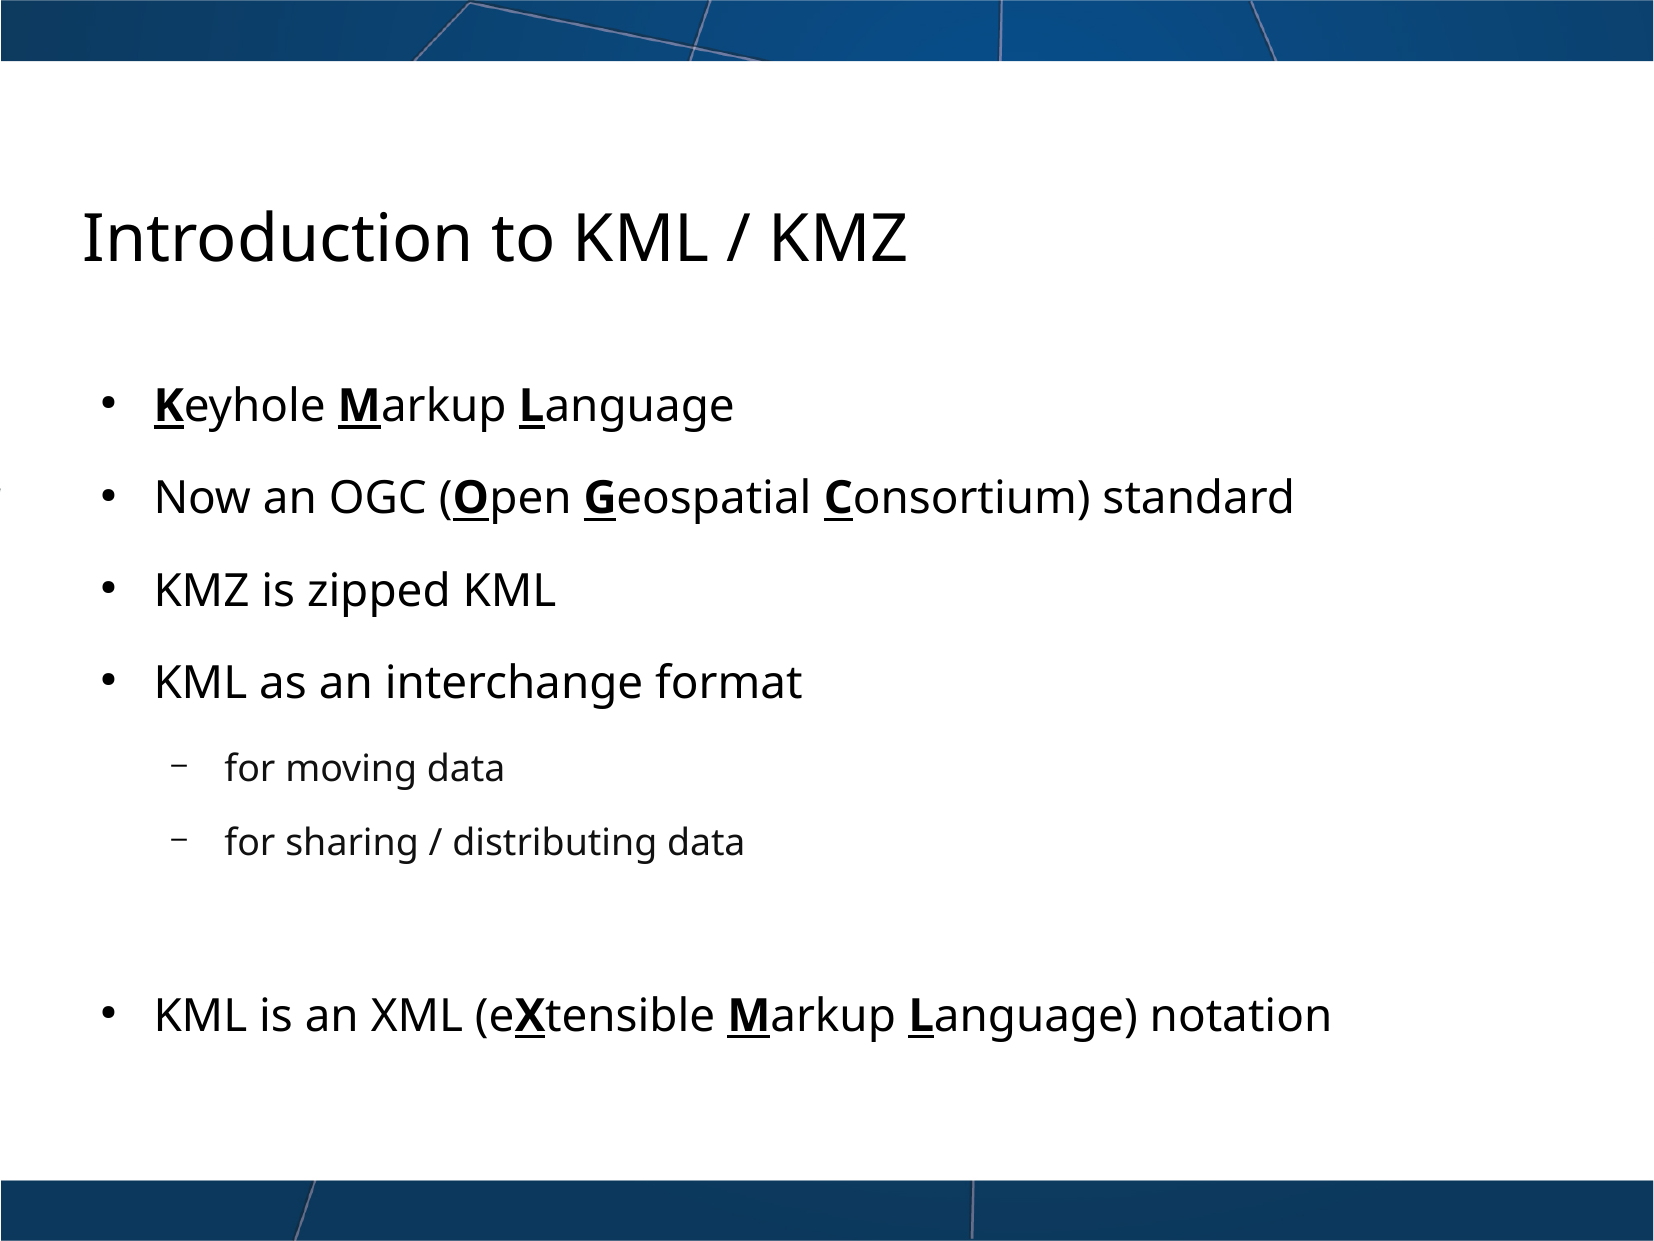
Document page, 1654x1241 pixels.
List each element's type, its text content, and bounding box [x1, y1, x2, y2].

picture [0, 0, 1654, 1241]
title Introduction to KML / KMZ [82, 132, 1571, 340]
list Keyhole Markup Language Now an OGC (Open Geospatial Consortium) standard KMZ is zipped KML KML as an interchange format for moving data for sharing / distributing data KML is an XML (eXtensible Markup Language) notation [82, 372, 1571, 1093]
